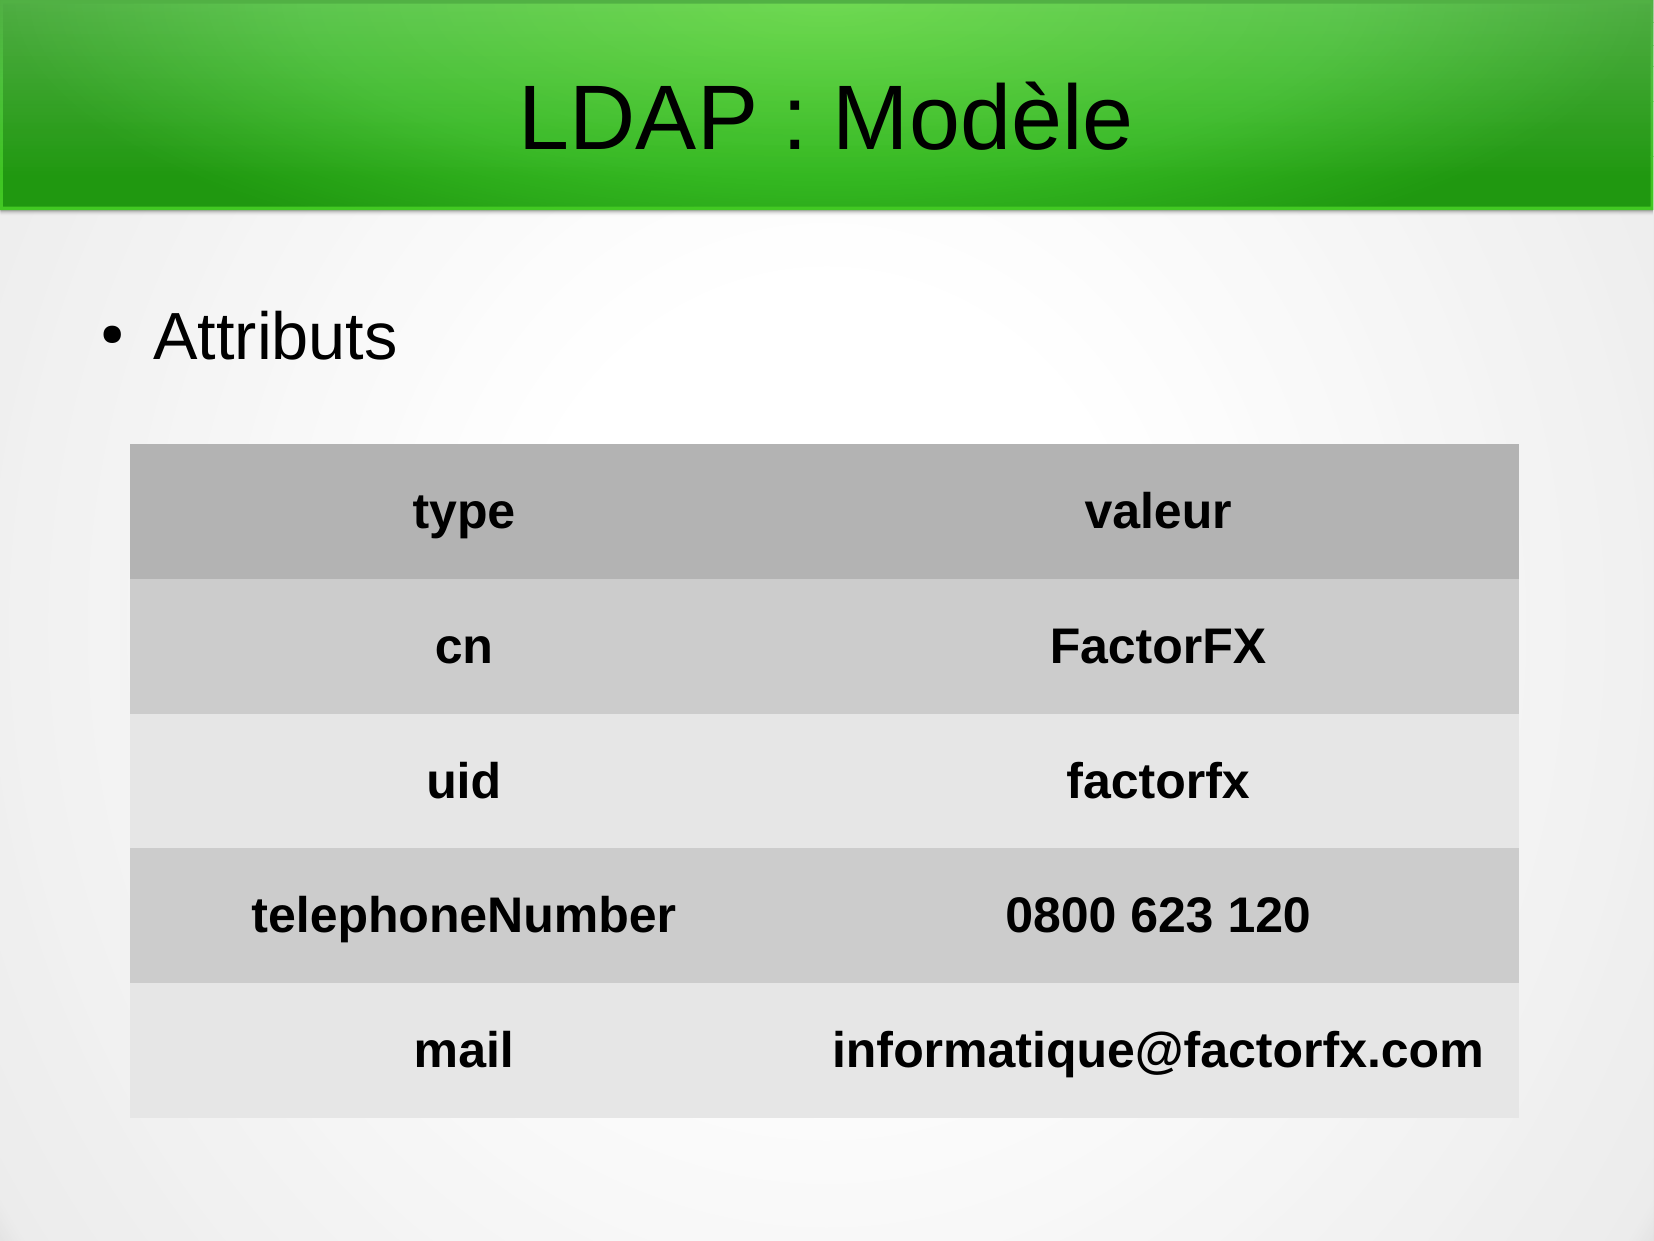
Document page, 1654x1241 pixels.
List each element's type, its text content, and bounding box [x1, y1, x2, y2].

table_cell cn [130, 579, 797, 714]
list Attributs [82, 299, 1571, 1019]
table_cell mail [130, 983, 797, 1118]
table_cell telephoneNumber [130, 848, 797, 983]
table_header type [130, 444, 797, 579]
table_cell factorfx [797, 714, 1519, 848]
table_cell FactorFX [797, 579, 1519, 714]
table_cell 0800 623 120 [797, 848, 1519, 983]
title LDAP : Modèle [82, 47, 1571, 189]
table_header valeur [797, 444, 1519, 579]
table_cell uid [130, 714, 797, 848]
table_cell informatique@factorfx.com [797, 983, 1519, 1118]
